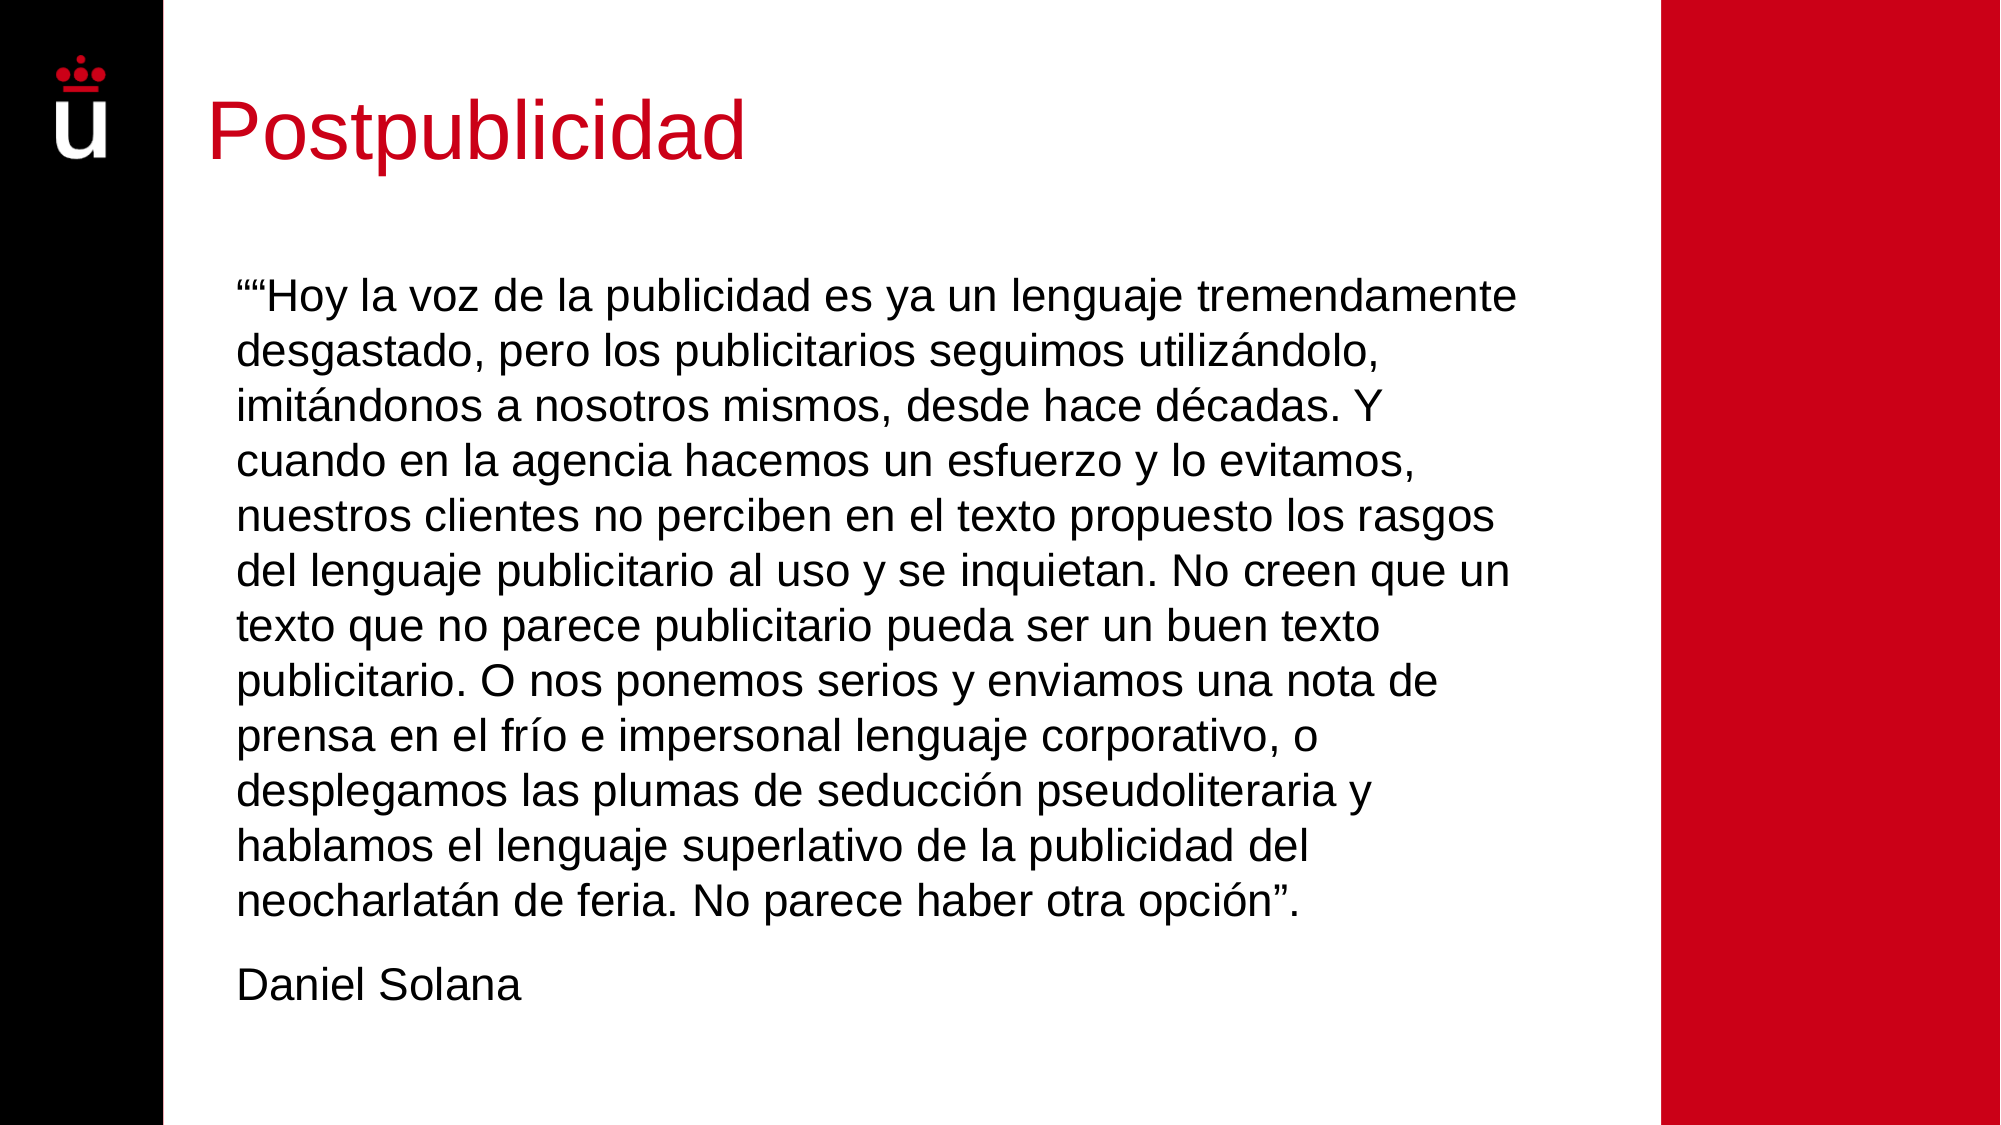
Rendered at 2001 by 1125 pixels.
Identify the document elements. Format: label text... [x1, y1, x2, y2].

picture [55, 55, 117, 165]
list ““Hoy la voz de la publicidad es ya un lenguaje tremendamente desgastado, pero los publicitarios seguimos utilizándolo, imitándonos a nosotros mismos, desde hace décadas. Y cuando en la agencia hacemos un esfuerzo y lo evitamos, nuestros clientes no perciben en el texto propuesto los rasgos del lenguaje publicitario al uso y se inquietan. No creen que un texto que no parece publicitario pueda ser un buen texto publicitario. O nos ponemos serios y enviamos una nota de prensa en el frío e impersonal lenguaje corporativo, o desplegamos las plumas de seducción pseudoliteraria y hablamos el lenguaje superlativo de la publicidad del neocharlatán de feria. No parece haber otra opción”. Daniel Solana [236, 296, 1527, 886]
list Postpublicidad [206, 234, 1595, 296]
